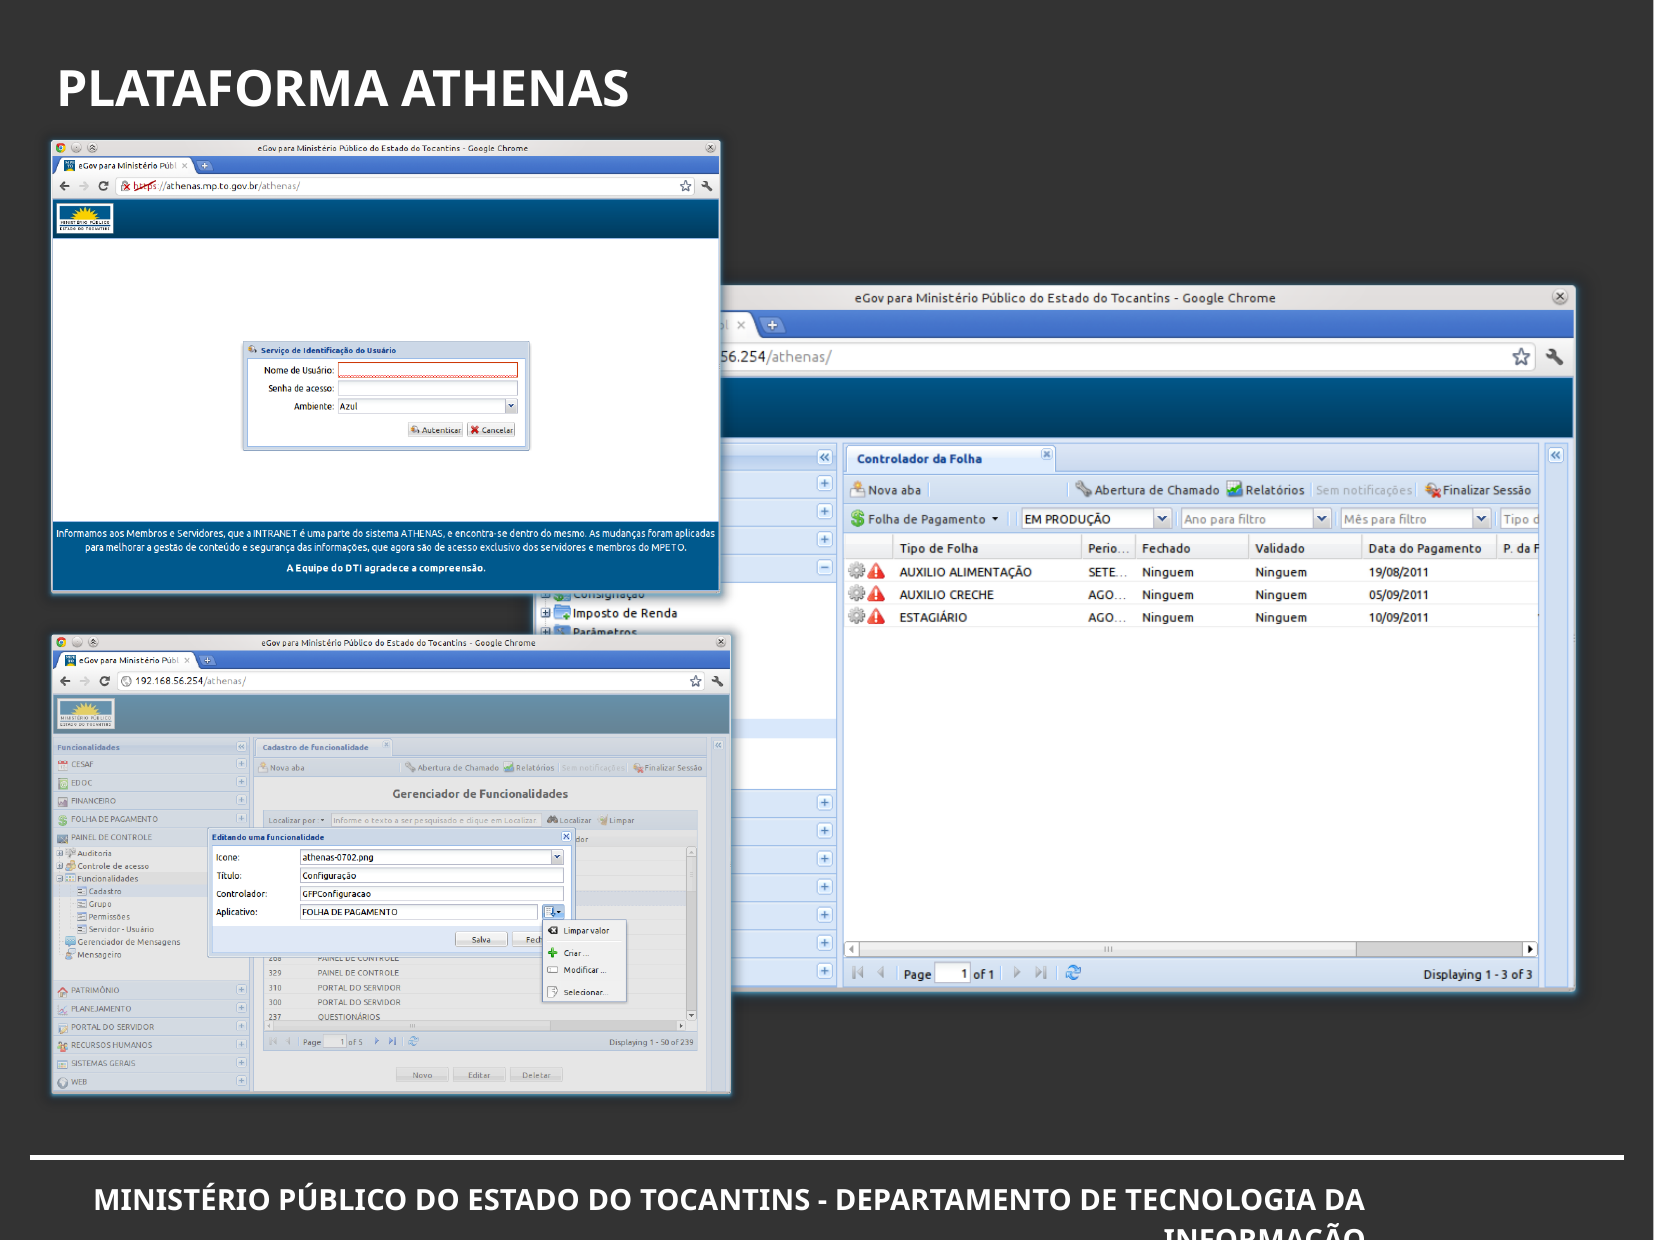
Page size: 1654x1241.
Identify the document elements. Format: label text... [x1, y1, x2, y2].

text_box PLATAFORMA ATHENAS [41, 45, 656, 112]
text_box MINISTÉRIO PÚBLICO DO ESTADO DO TOCANTINS - DEPARTAMENTO DE TECNOLOGIA DA INFORMAÇÃO [78, 1171, 1583, 1223]
picture [23, 112, 1619, 1123]
